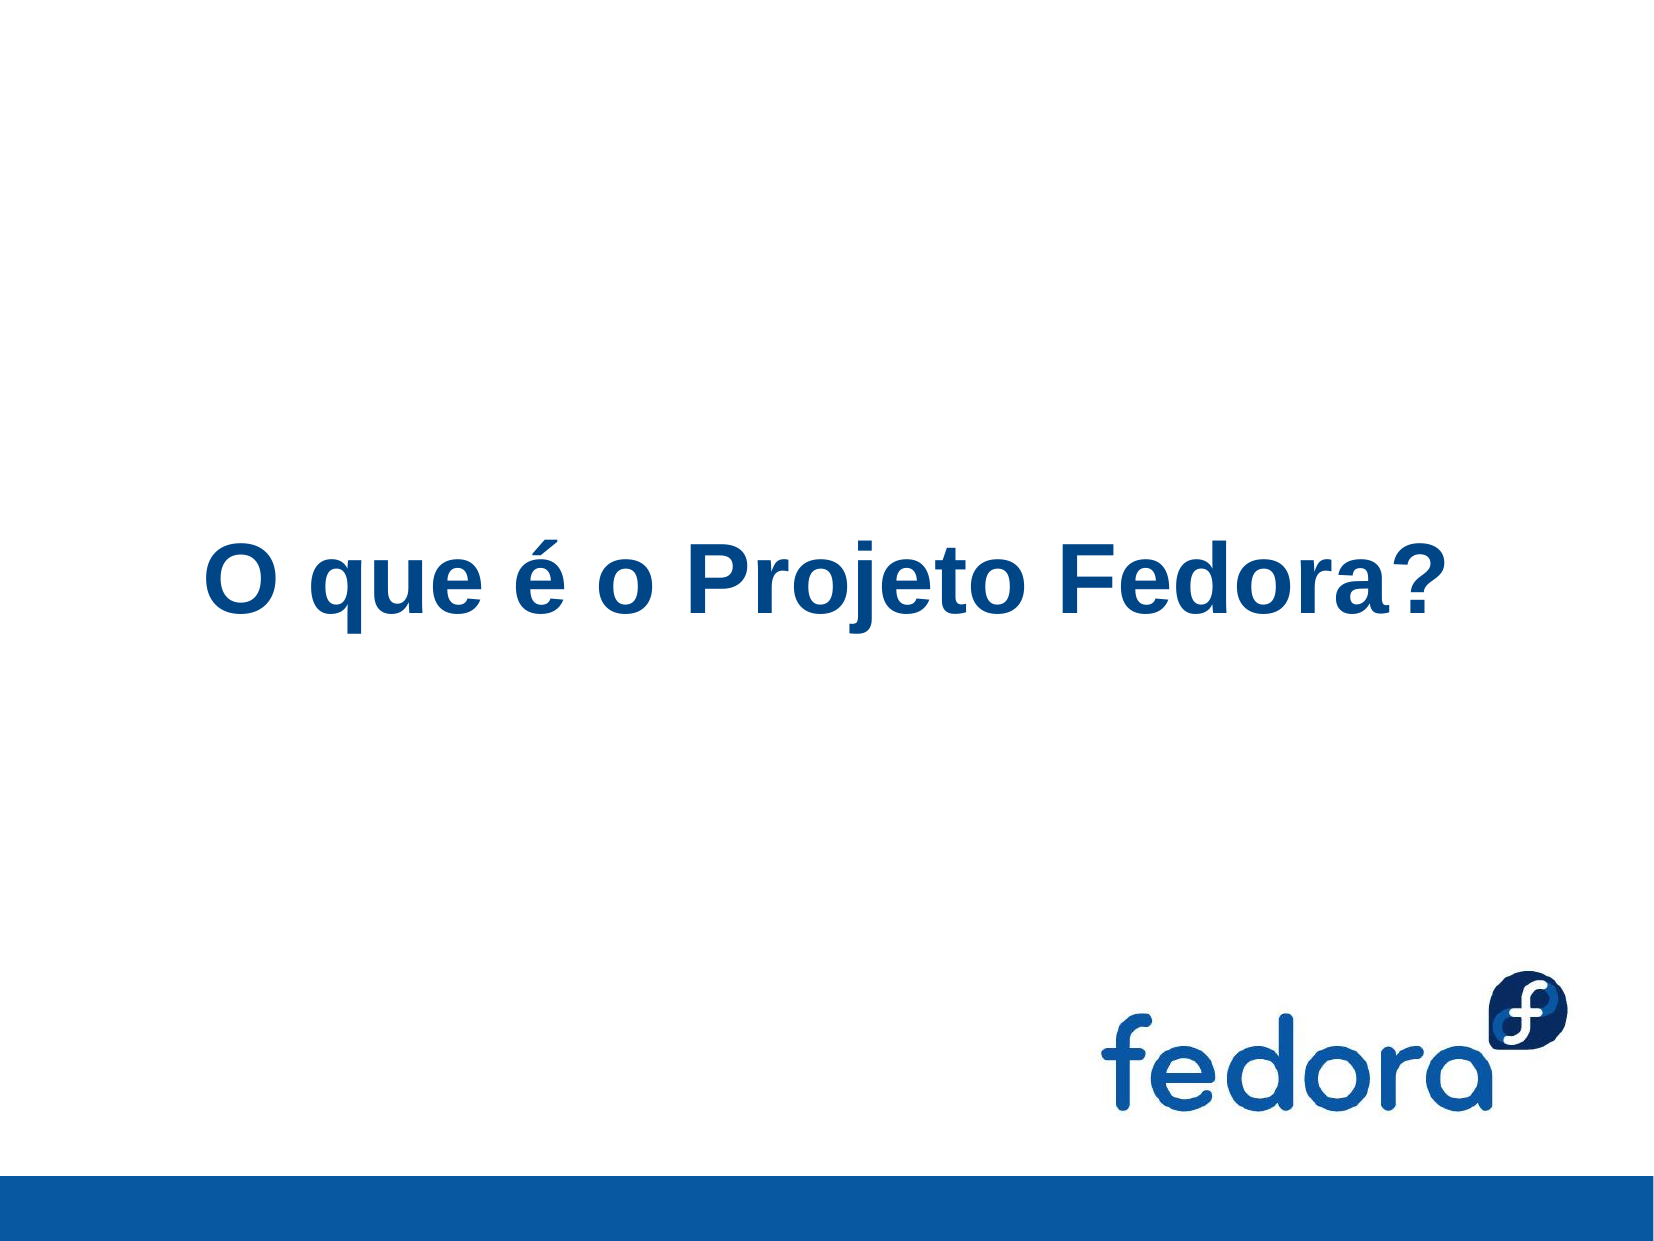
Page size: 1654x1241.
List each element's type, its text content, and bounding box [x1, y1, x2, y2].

picture [0, 1176, 1654, 1241]
picture [1087, 958, 1576, 1125]
title O que é o Projeto Fedora? [82, 49, 1571, 1109]
